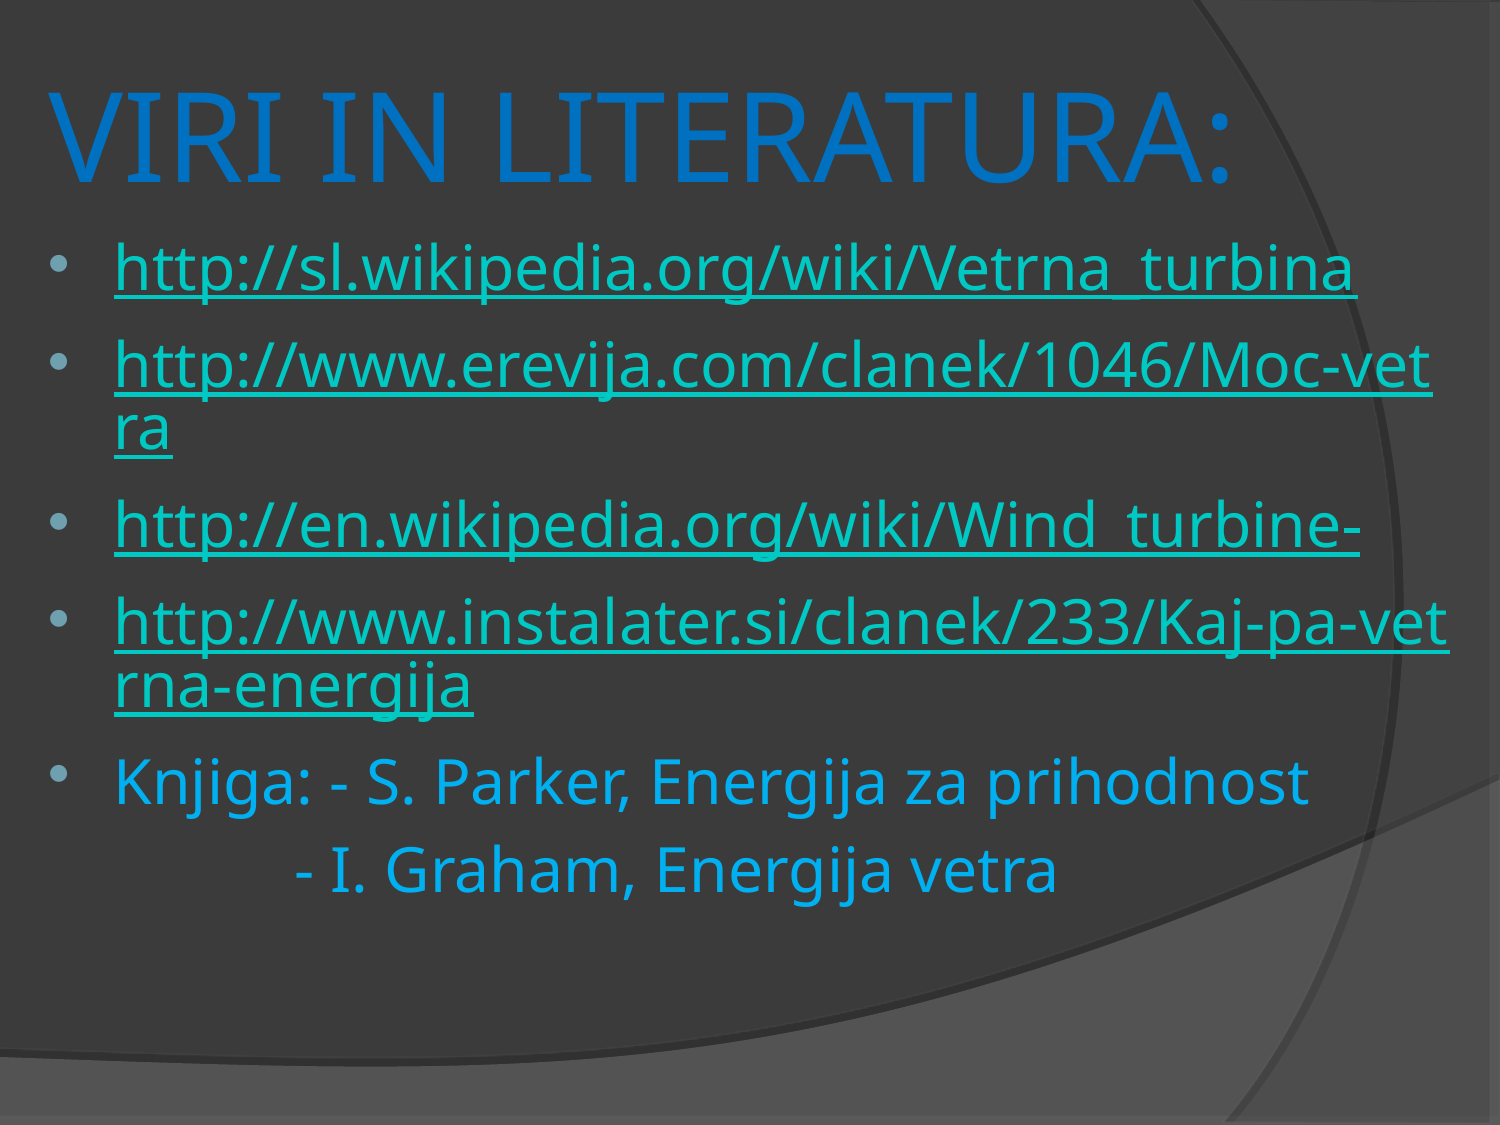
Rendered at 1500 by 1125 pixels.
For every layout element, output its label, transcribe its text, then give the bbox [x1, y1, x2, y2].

list http://sl.wikipedia.org/wiki/Vetrna_turbina http://www.erevija.com/clanek/1046/Moc-vetra http://en.wikipedia.org/wiki/Wind_turbine http://www.instalater.si/clanek/233/Kaj-pa-vetrna-energija Knjiga: - S. Parker, Energija za prihodnost - I. Graham, Energija vetra [29, 219, 1471, 1125]
title VIRI IN LITERATURA: [41, 45, 1500, 220]
